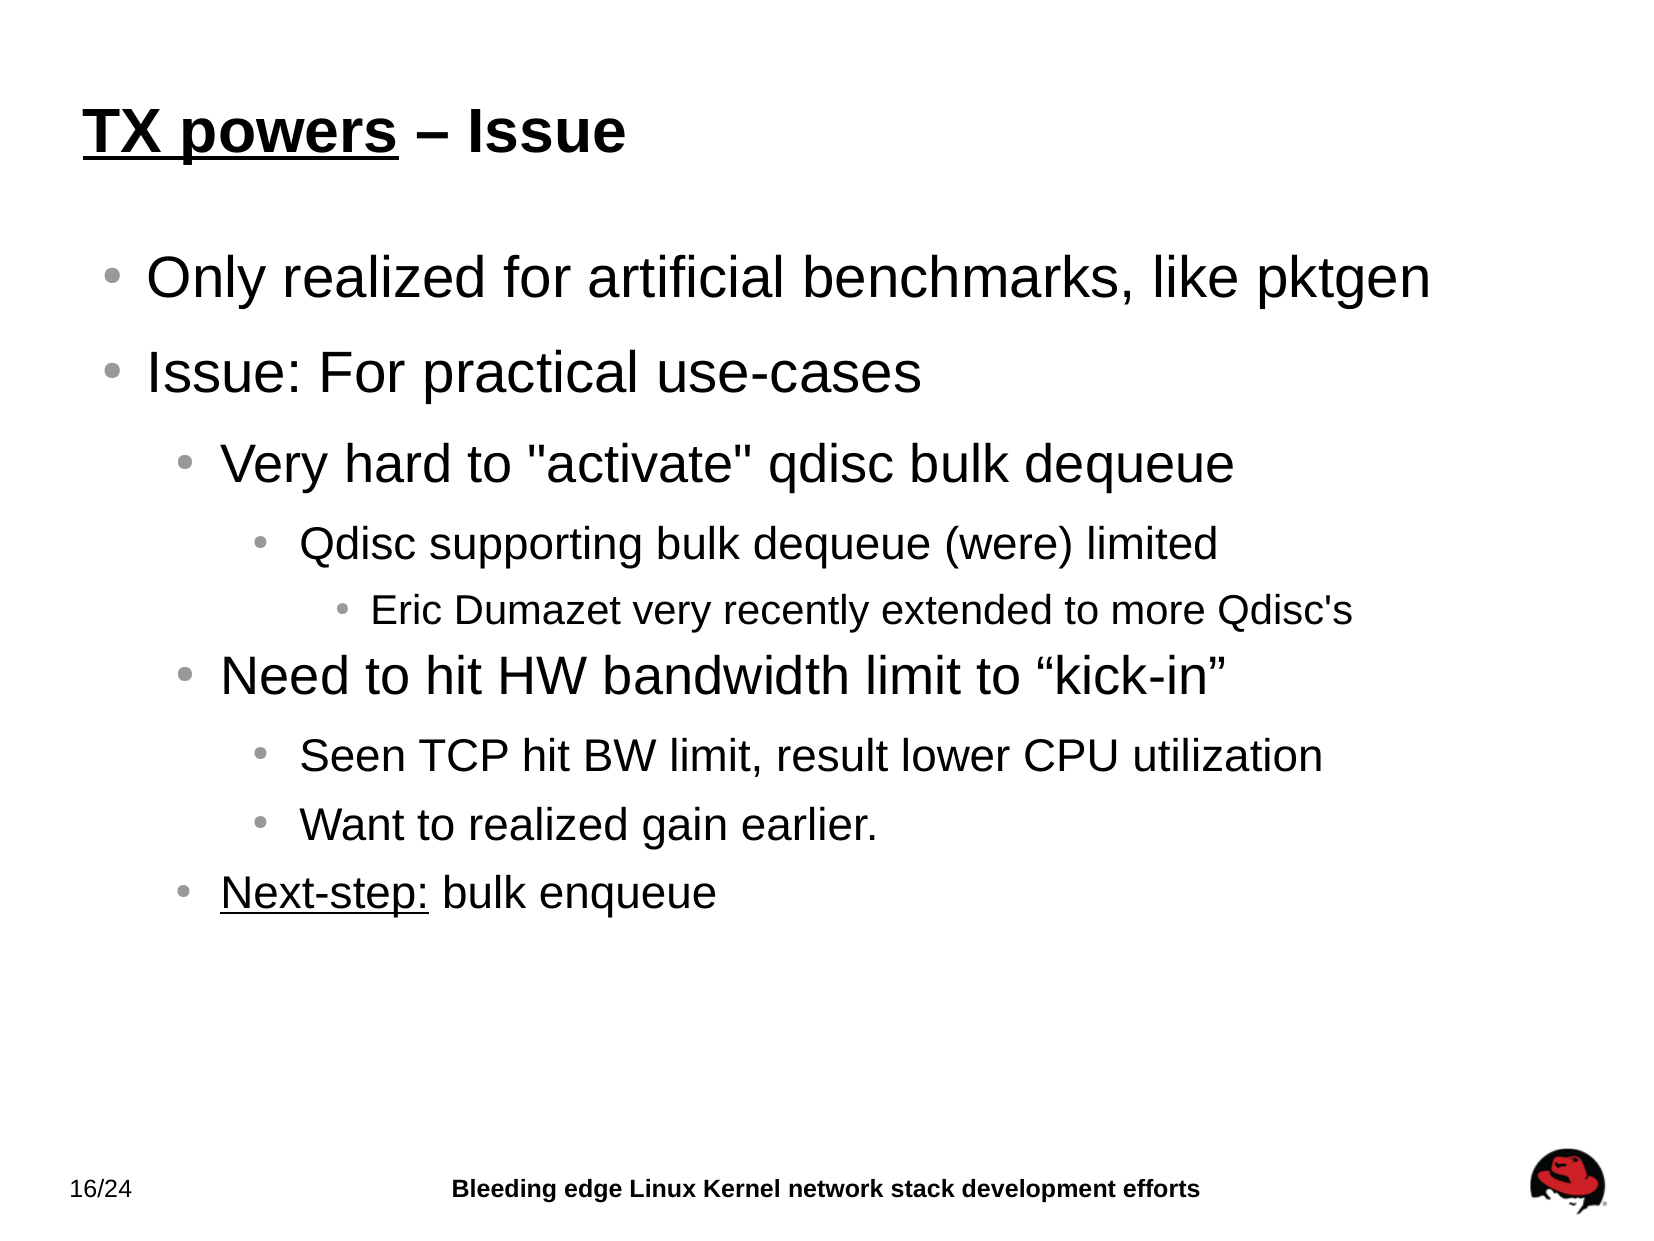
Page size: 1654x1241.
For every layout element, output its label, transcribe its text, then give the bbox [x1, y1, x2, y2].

picture [1529, 1146, 1613, 1224]
title TX powers – Issue [82, 37, 1571, 225]
list Only realized for artificial benchmarks, like pktgen Issue: For practical use-cases Very hard to "activate" qdisc bulk dequeue Qdisc supporting bulk dequeue (were) limited Eric Dumazet very recently extended to more Qdisc's Need to hit HW bandwidth limit to “kick-in” Seen TCP hit BW limit, result lower CPU utilization Want to realized gain earlier. Next-step: bulk enqueue [86, 244, 1576, 1039]
